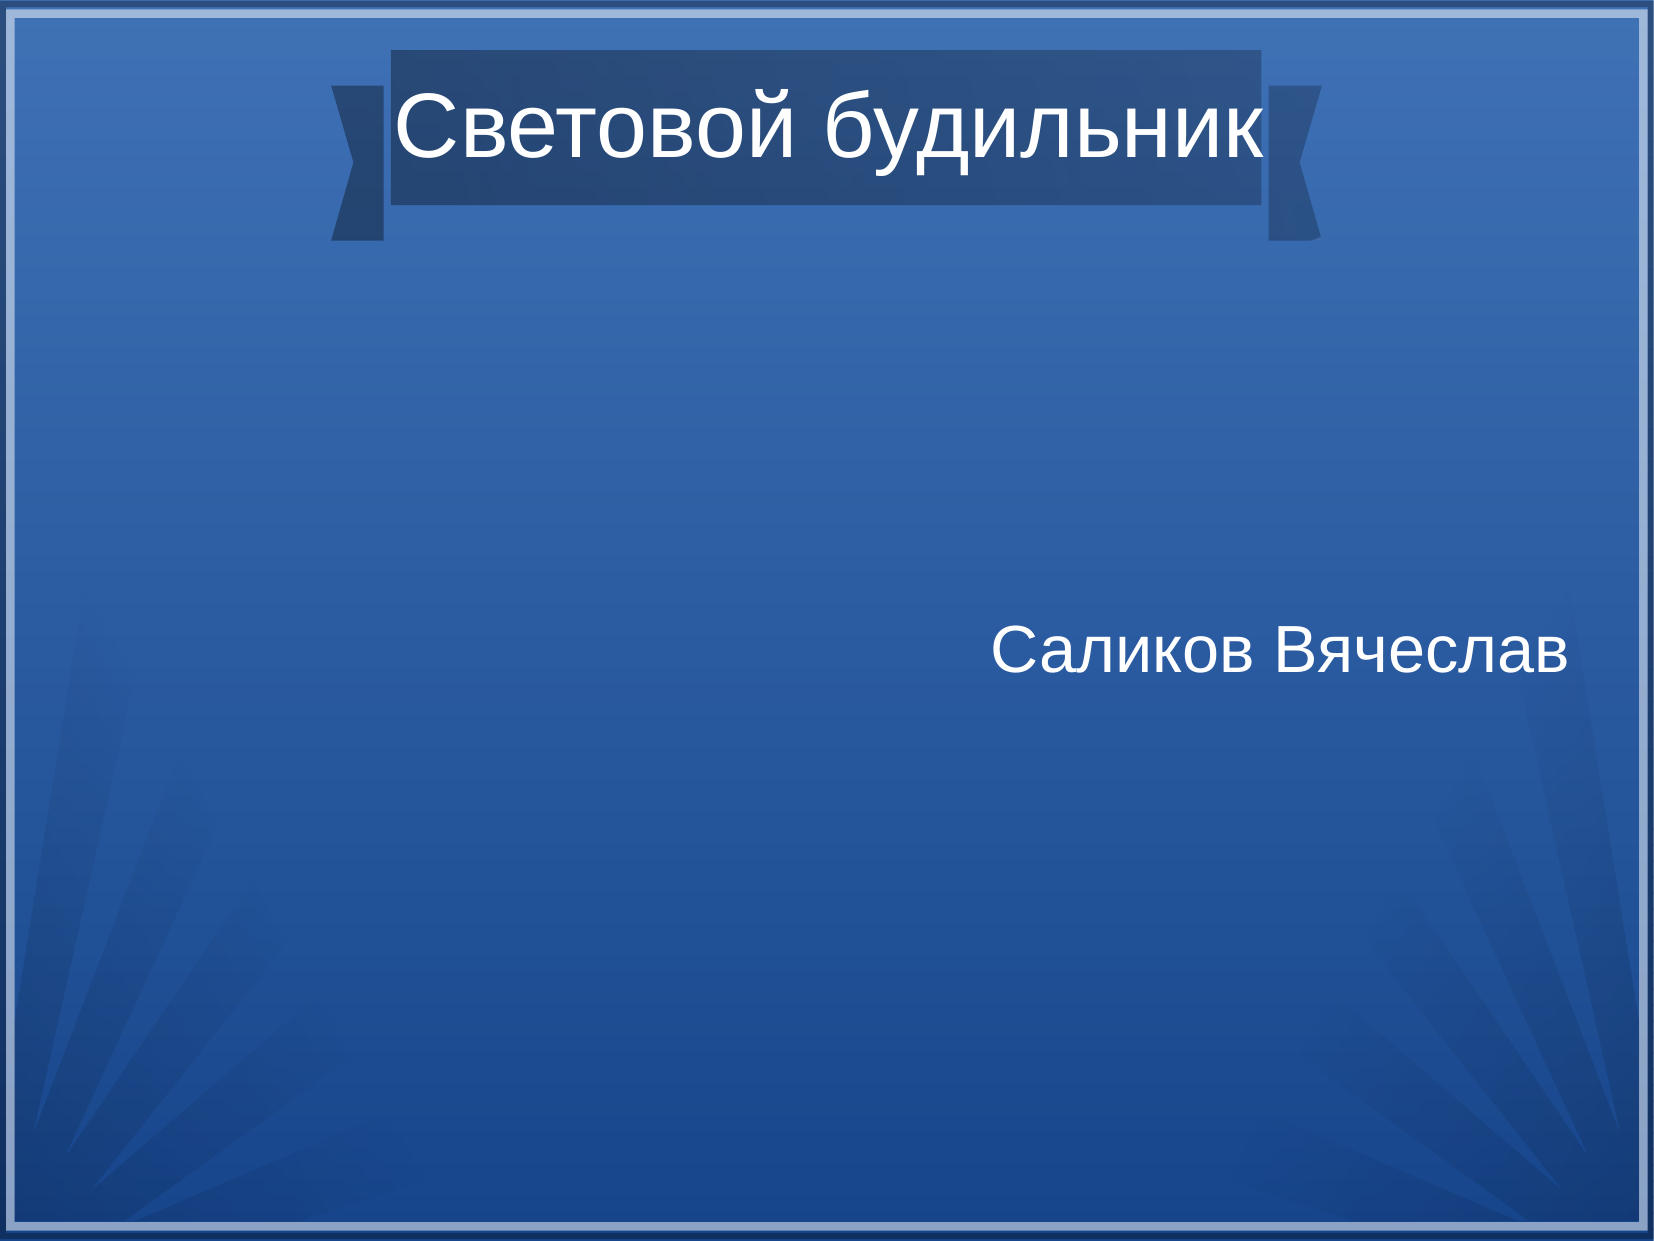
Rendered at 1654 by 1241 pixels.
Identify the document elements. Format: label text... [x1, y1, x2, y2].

title Световой будильник [389, 0, 1576, 998]
subtitle Саликов Вячеслав [82, 290, 1571, 1010]
